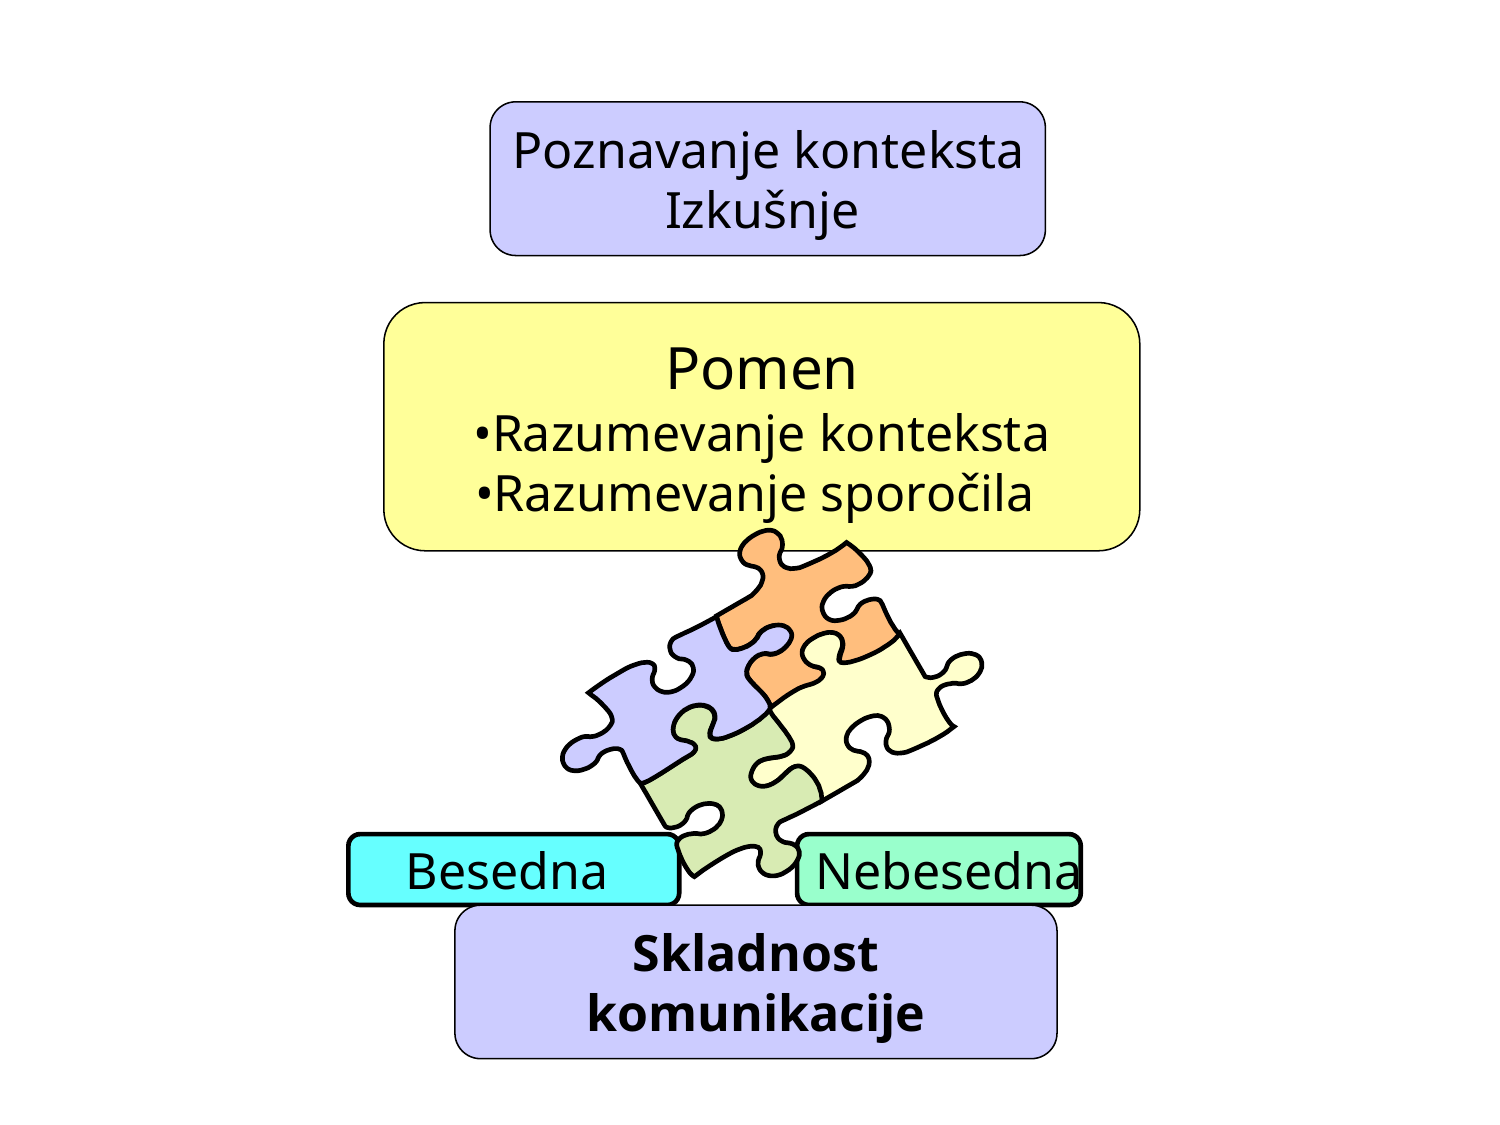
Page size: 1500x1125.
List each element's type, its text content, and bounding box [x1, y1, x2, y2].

text_box Besedna [348, 834, 680, 906]
text_box Poznavanje konteksta Izkušnje [490, 101, 1046, 256]
text_box [562, 530, 982, 877]
text_box Nebesedna [797, 834, 1081, 906]
text_box Pomen Razumevanje konteksta Razumevanje sporočila [383, 302, 1140, 551]
text_box Skladnost komunikacije [454, 905, 1058, 1059]
